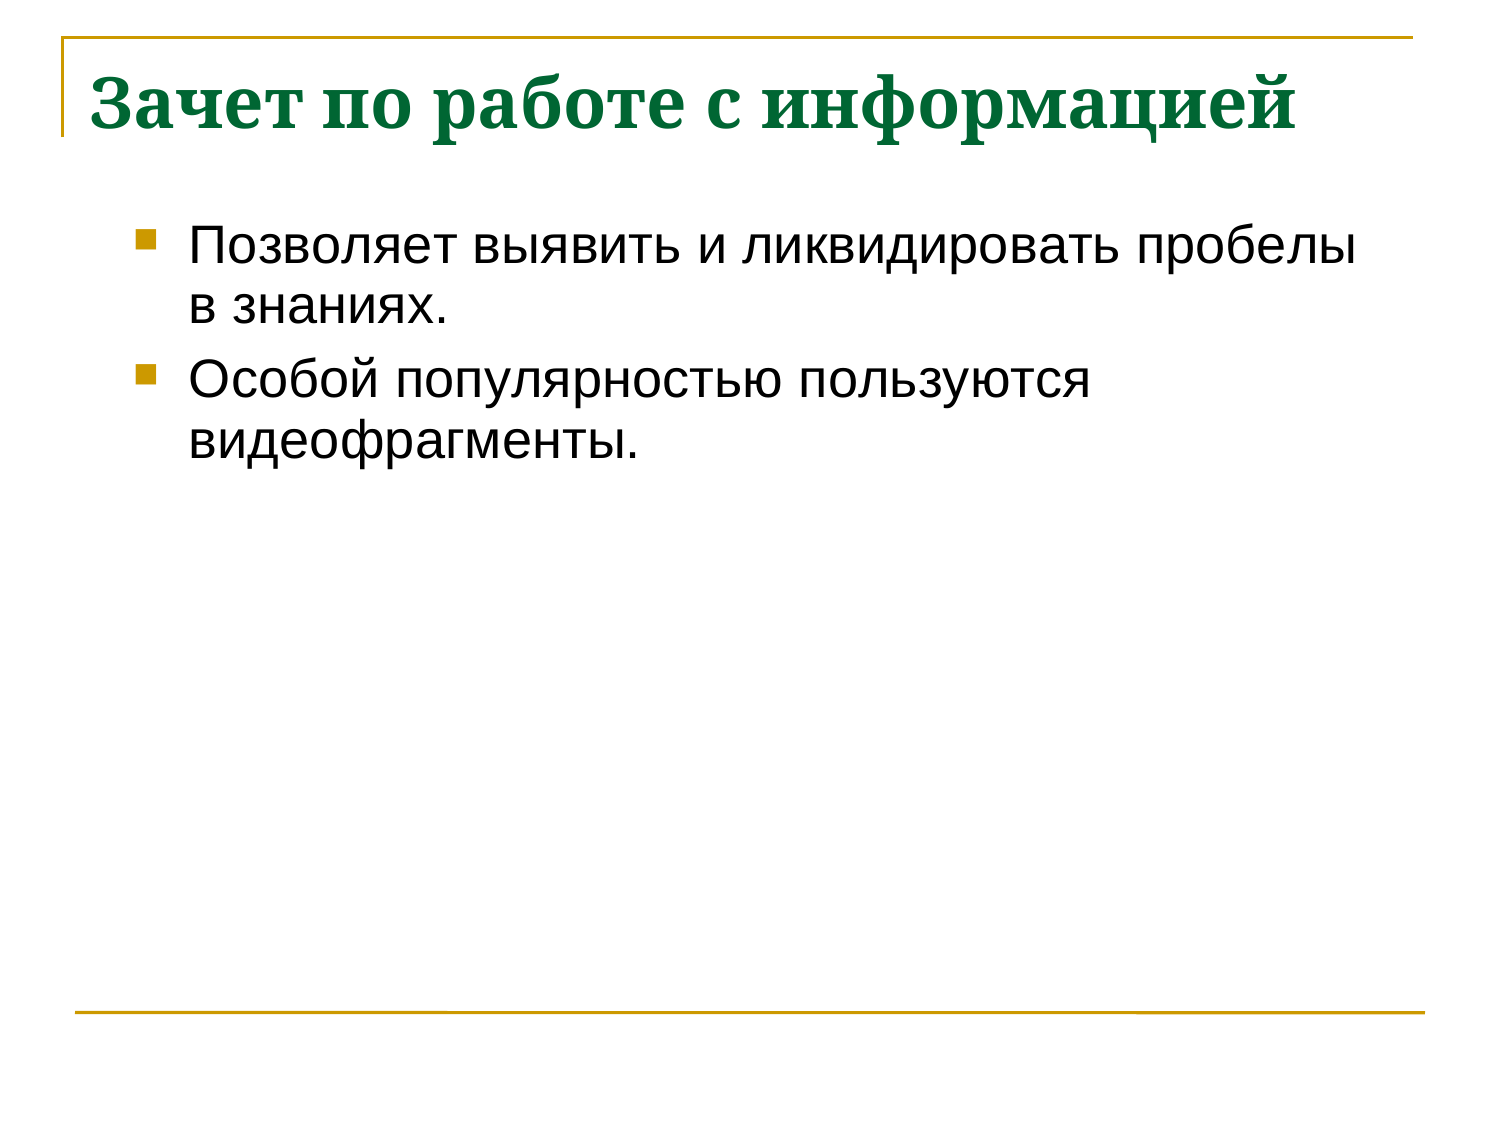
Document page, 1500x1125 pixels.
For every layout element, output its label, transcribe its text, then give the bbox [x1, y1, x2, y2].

title Зачет по работе с информацией [75, 45, 1425, 287]
list Позволяет выявить и ликвидировать пробелы в знаниях. Особой популярностью пользуются видеофрагменты. [118, 206, 1388, 1012]
